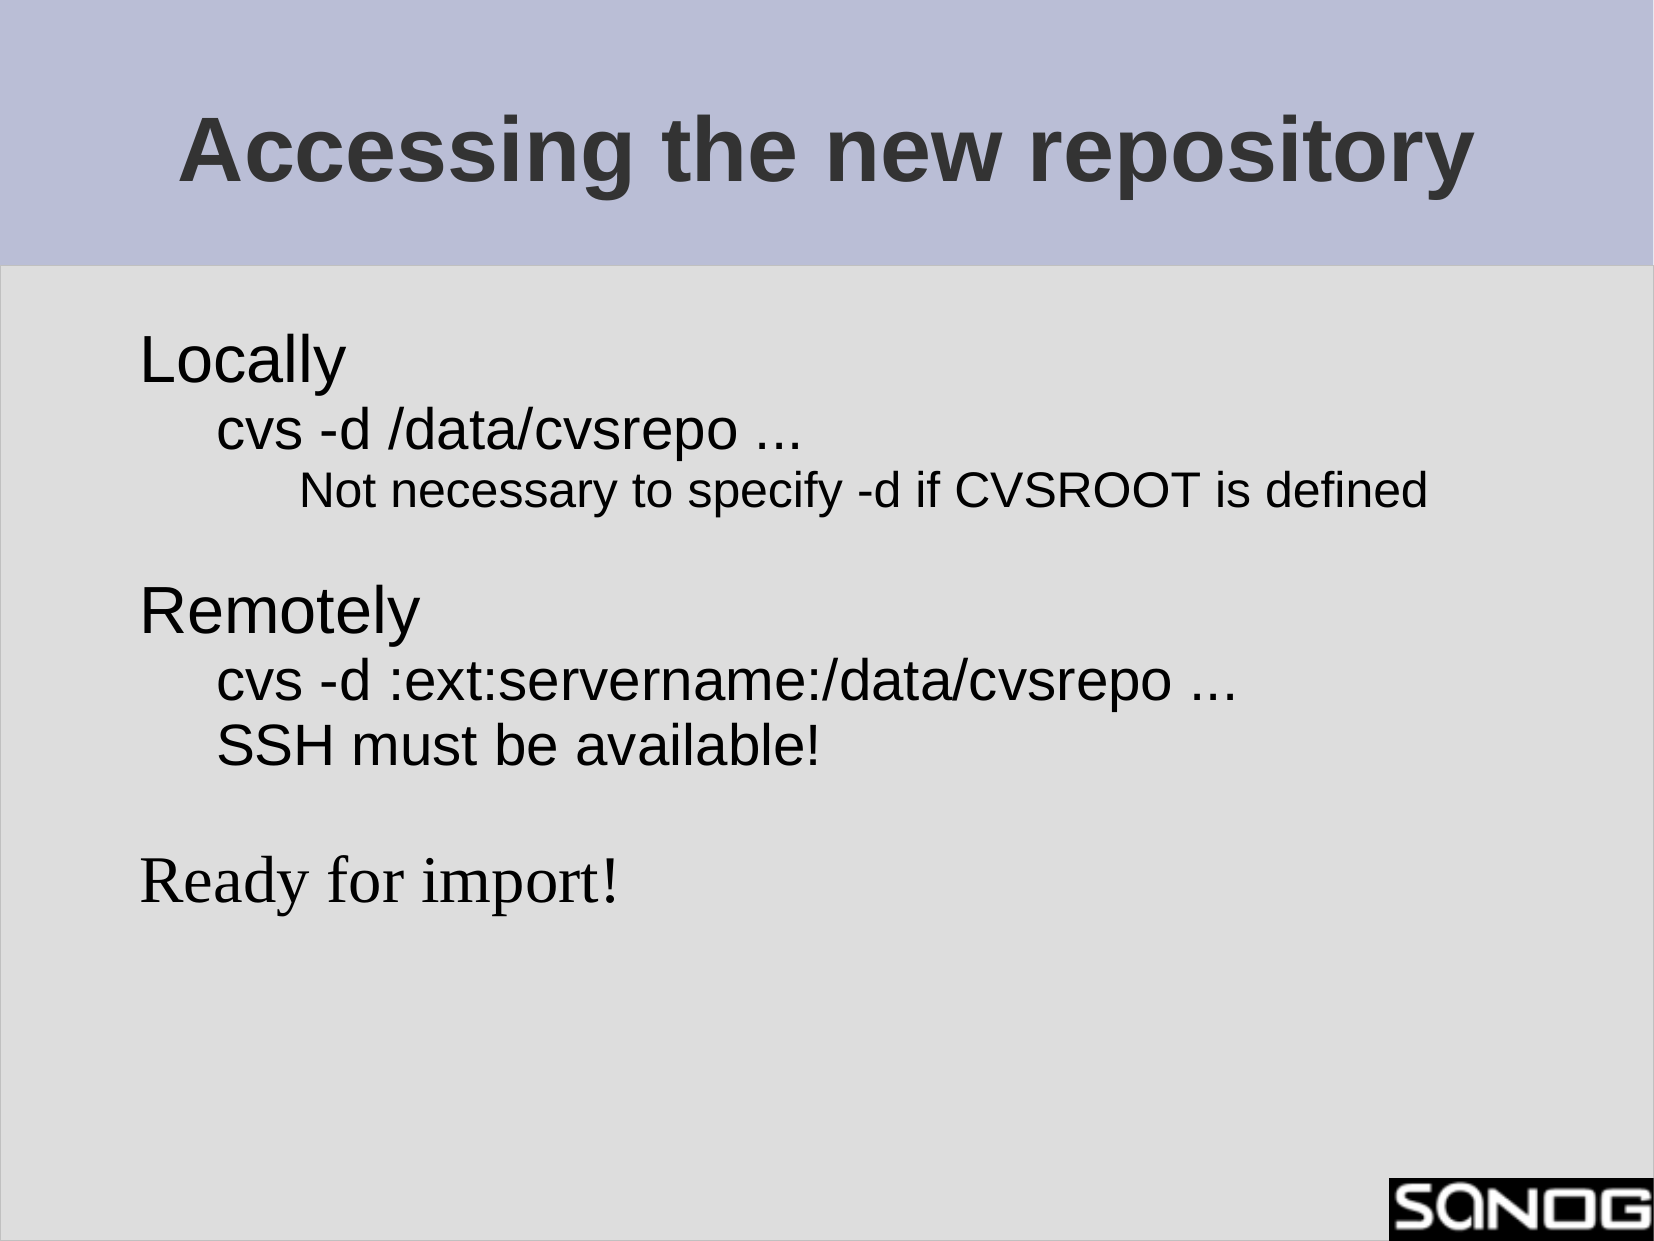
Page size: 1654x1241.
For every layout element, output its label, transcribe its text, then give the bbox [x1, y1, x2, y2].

list Locally cvs -d /data/cvsrepo ... Not necessary to specify -d if CVSROOT is defined Remotely cvs -d :ext:servername:/data/cvsrepo ... SSH must be available! Ready for import! [121, 322, 1561, 1133]
title Accessing the new repository [121, 46, 1534, 254]
picture [1389, 1178, 1654, 1241]
